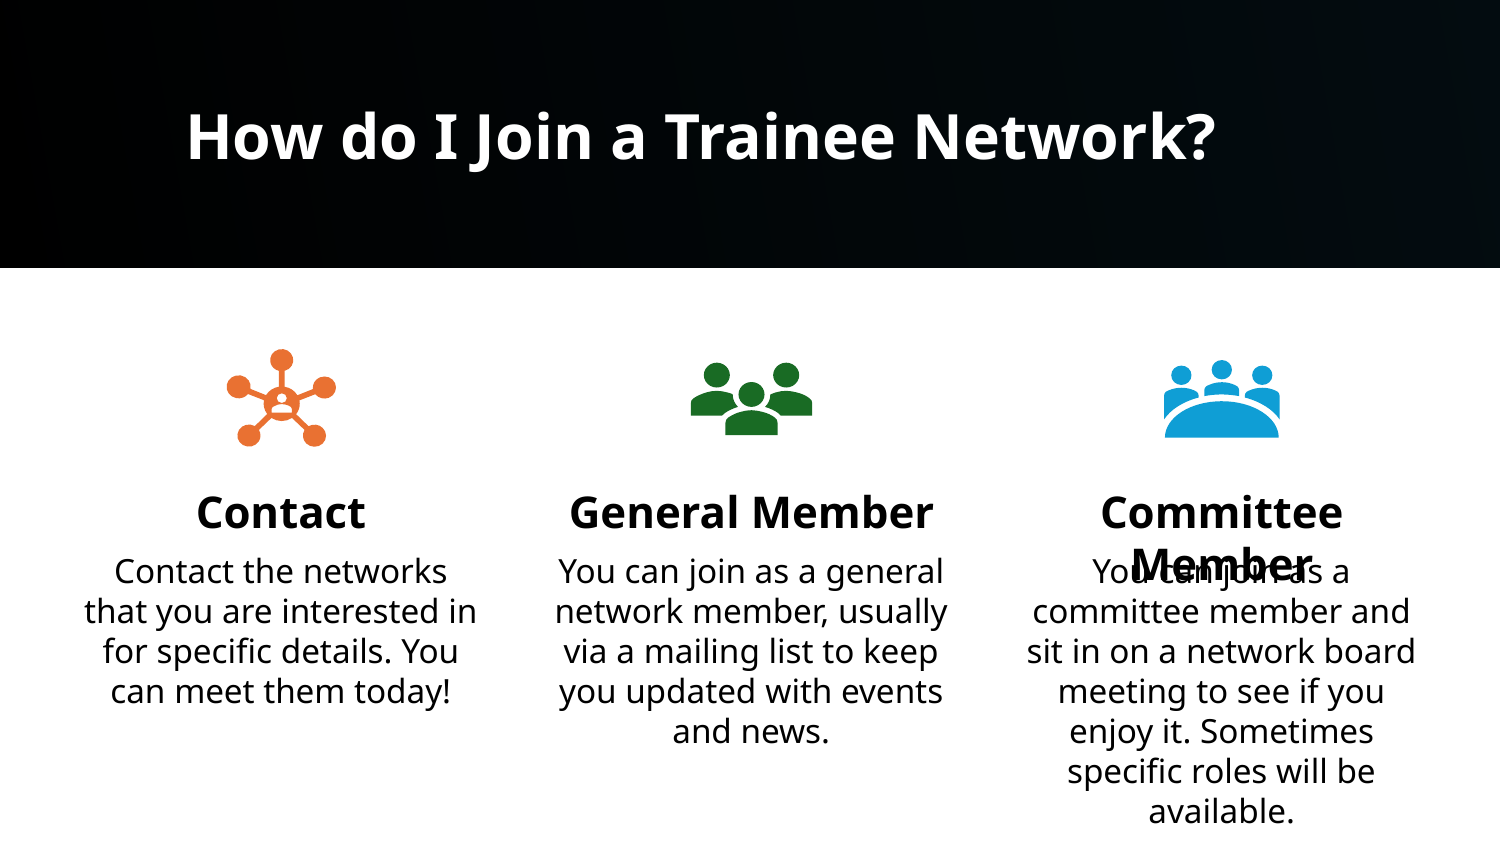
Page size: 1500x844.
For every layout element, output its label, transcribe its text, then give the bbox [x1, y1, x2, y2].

text_box Committee Member [1021, 484, 1422, 542]
text_box You can join as a committee member and sit in on a network board meeting to see if you enjoy it. Sometimes specific roles will be available. [1021, 550, 1422, 766]
text_box [0, 0, 1500, 844]
text_box General Member [551, 484, 952, 542]
title How do I Join a Trainee Network? [170, 42, 1366, 237]
text_box You can join as a general network member, usually via a mailing list to keep you updated with events and news. [551, 550, 952, 766]
text_box Contact [80, 484, 482, 542]
text_box Contact the networks that you are interested in for specific details. You can meet them today! [80, 550, 482, 766]
